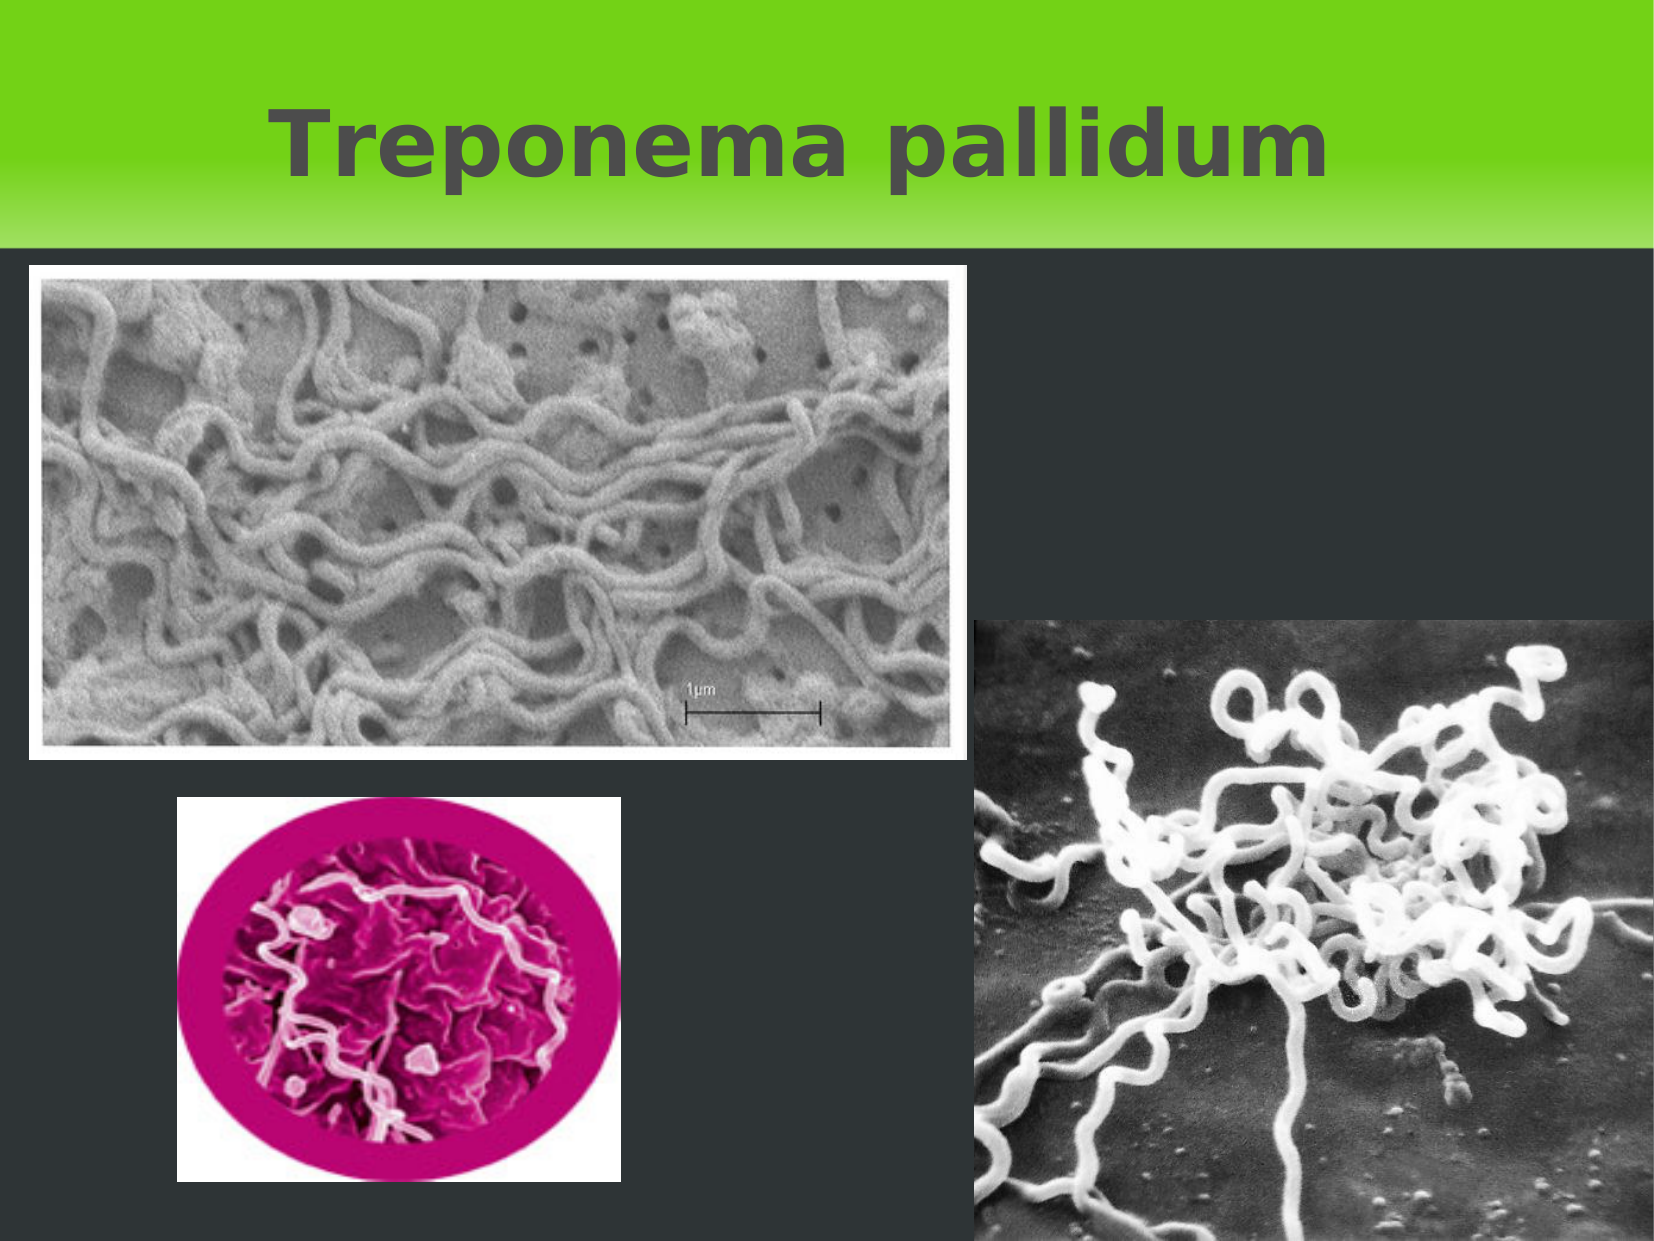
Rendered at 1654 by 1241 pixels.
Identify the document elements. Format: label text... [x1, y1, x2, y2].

title Treponema pallidum [76, 41, 1565, 249]
picture [0, 0, 1654, 1241]
